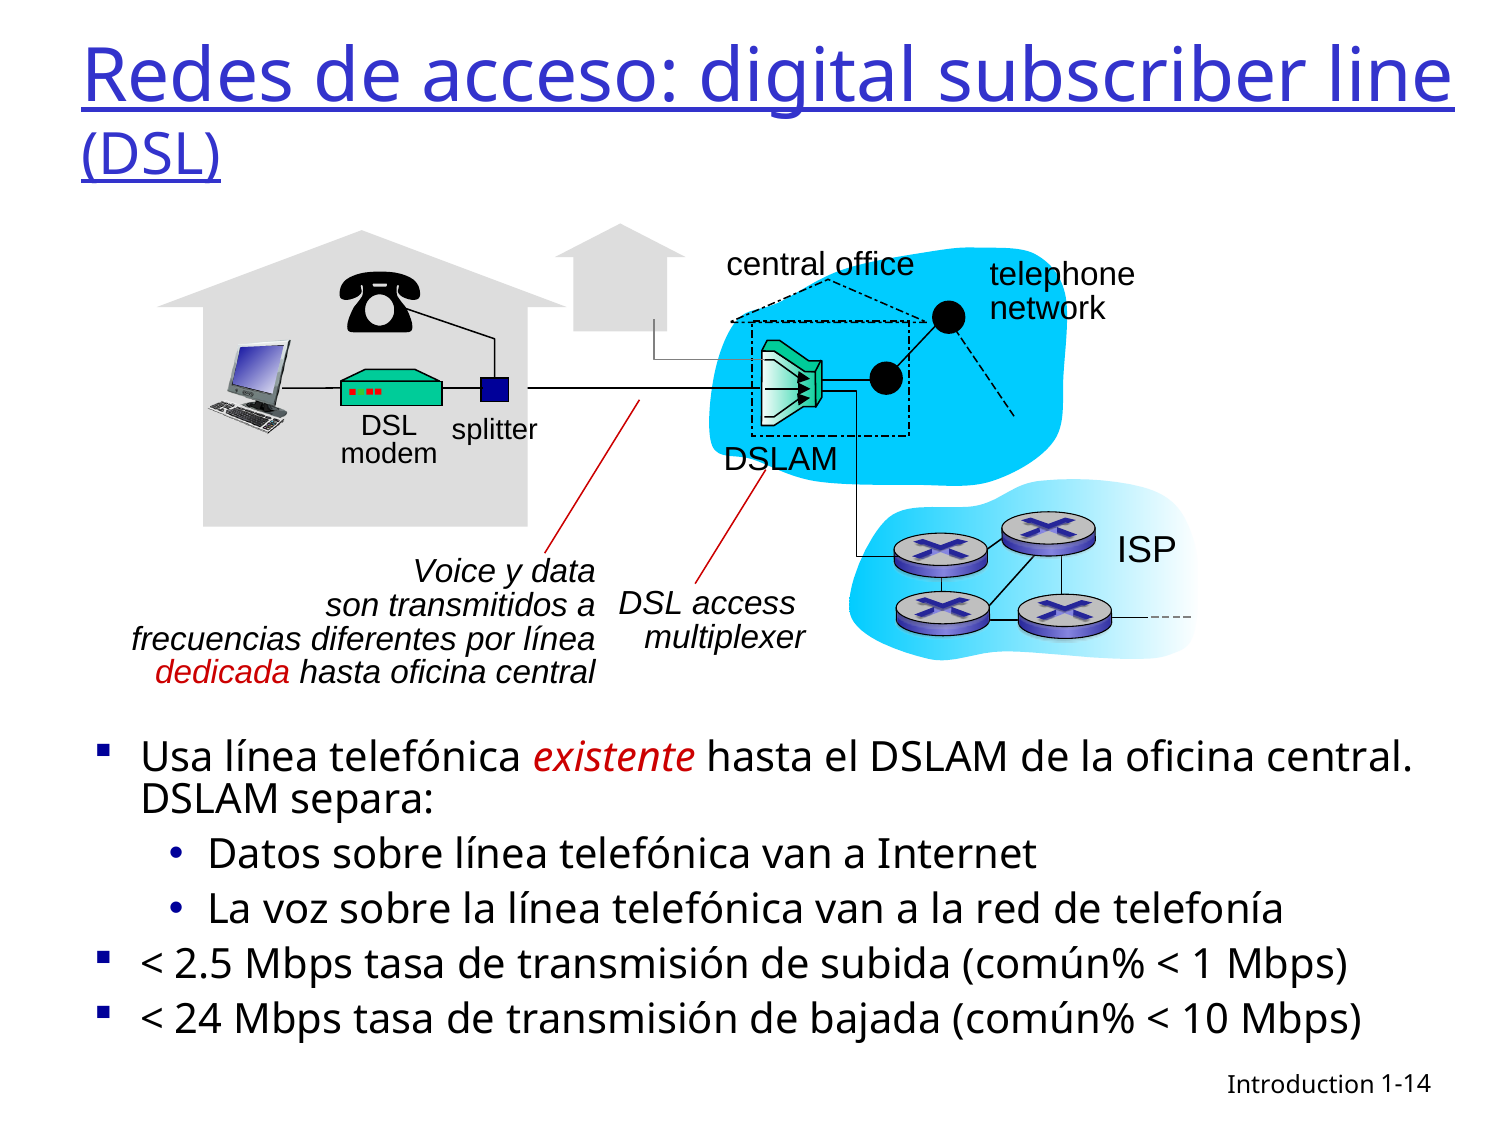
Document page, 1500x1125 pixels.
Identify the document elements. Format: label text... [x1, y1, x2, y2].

text_box DSL access multiplexer [603, 579, 821, 663]
picture [187, 335, 293, 441]
text_box DSLAM [857, 429, 865, 486]
text_box [203, 389, 528, 527]
text_box [709, 290, 1067, 486]
text_box DSLAM [708, 429, 856, 486]
text_box 1-<number> [1365, 1060, 1477, 1106]
text_box Introduction [914, 1060, 1390, 1109]
text_box ISP [1102, 517, 1193, 579]
text_box DSL modem [325, 405, 453, 477]
text_box splitter [436, 409, 554, 453]
text_box [554, 223, 686, 332]
text_box Voice y data son transmitidos a frecuencias diferentes por línea dedicada hasta oficina central [116, 547, 611, 657]
text_box Usa línea telefónica existente hasta el DSLAM de la oficina central. DSLAM separa: Datos sobre línea telefónica van a Internet La voz sobre la línea telefónica van a la red de telefonía < 2.5 Mbps tasa de transmisión de subida (común% < 1 Mbps) < 24 Mbps tasa de transmisión de bajada (común% < 10 Mbps) [4, 657, 1500, 1050]
text_box central office [662, 242, 979, 290]
text_box [849, 479, 1199, 657]
text_box telephone network [974, 250, 1151, 335]
text_box [156, 230, 567, 409]
text_box [232, 345, 284, 394]
title Redes de acceso: digital subscriber line (DSL) [66, 37, 1472, 175]
chart [339, 271, 421, 333]
